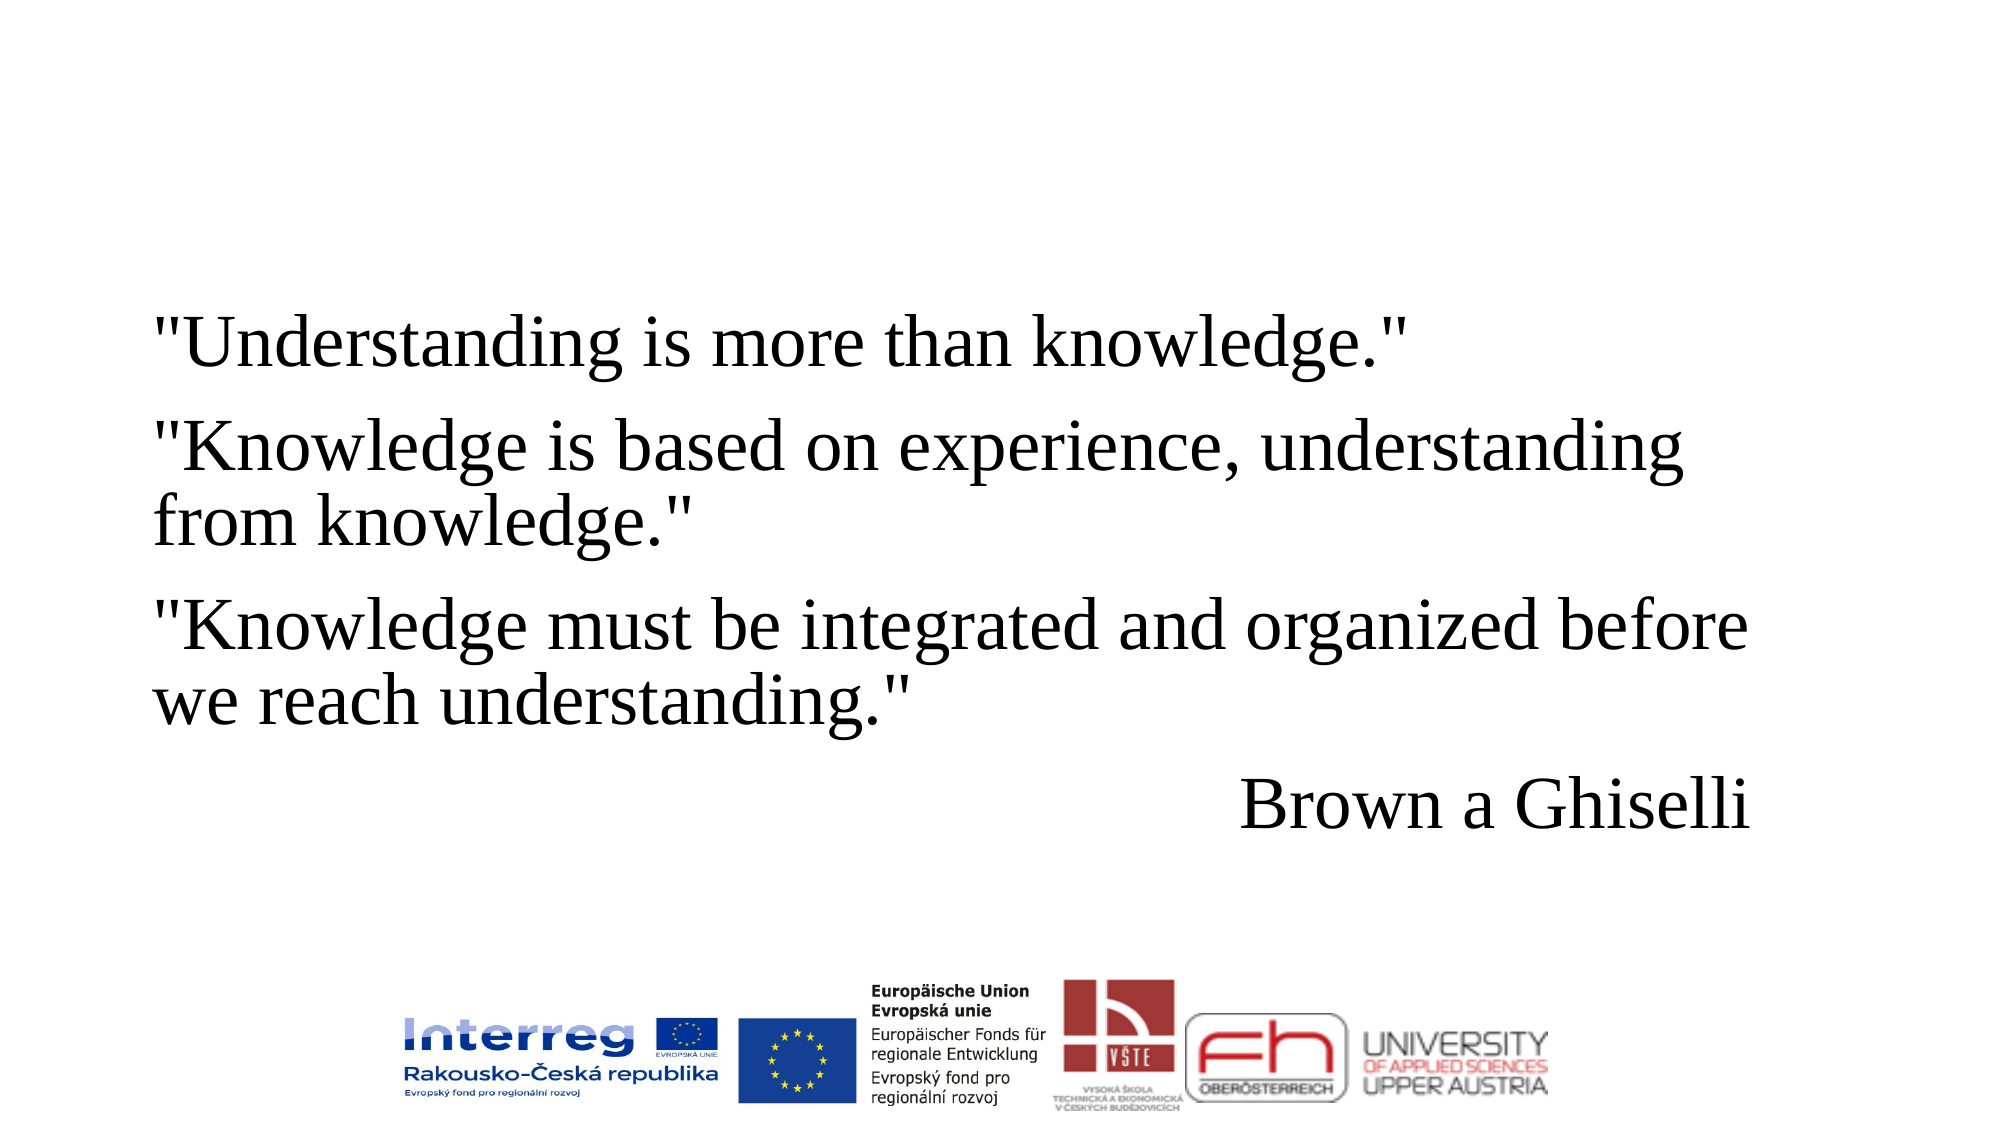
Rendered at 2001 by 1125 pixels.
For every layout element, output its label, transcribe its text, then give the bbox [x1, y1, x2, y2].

picture [1185, 1013, 1548, 1103]
picture [1053, 979, 1184, 1111]
list "Understanding is more than knowledge." "Knowledge is based on experience, understanding from knowledge." "Knowledge must be integrated and organized before we reach understanding." Brown a Ghiselli [137, 299, 1863, 1014]
picture [374, 984, 1046, 1125]
